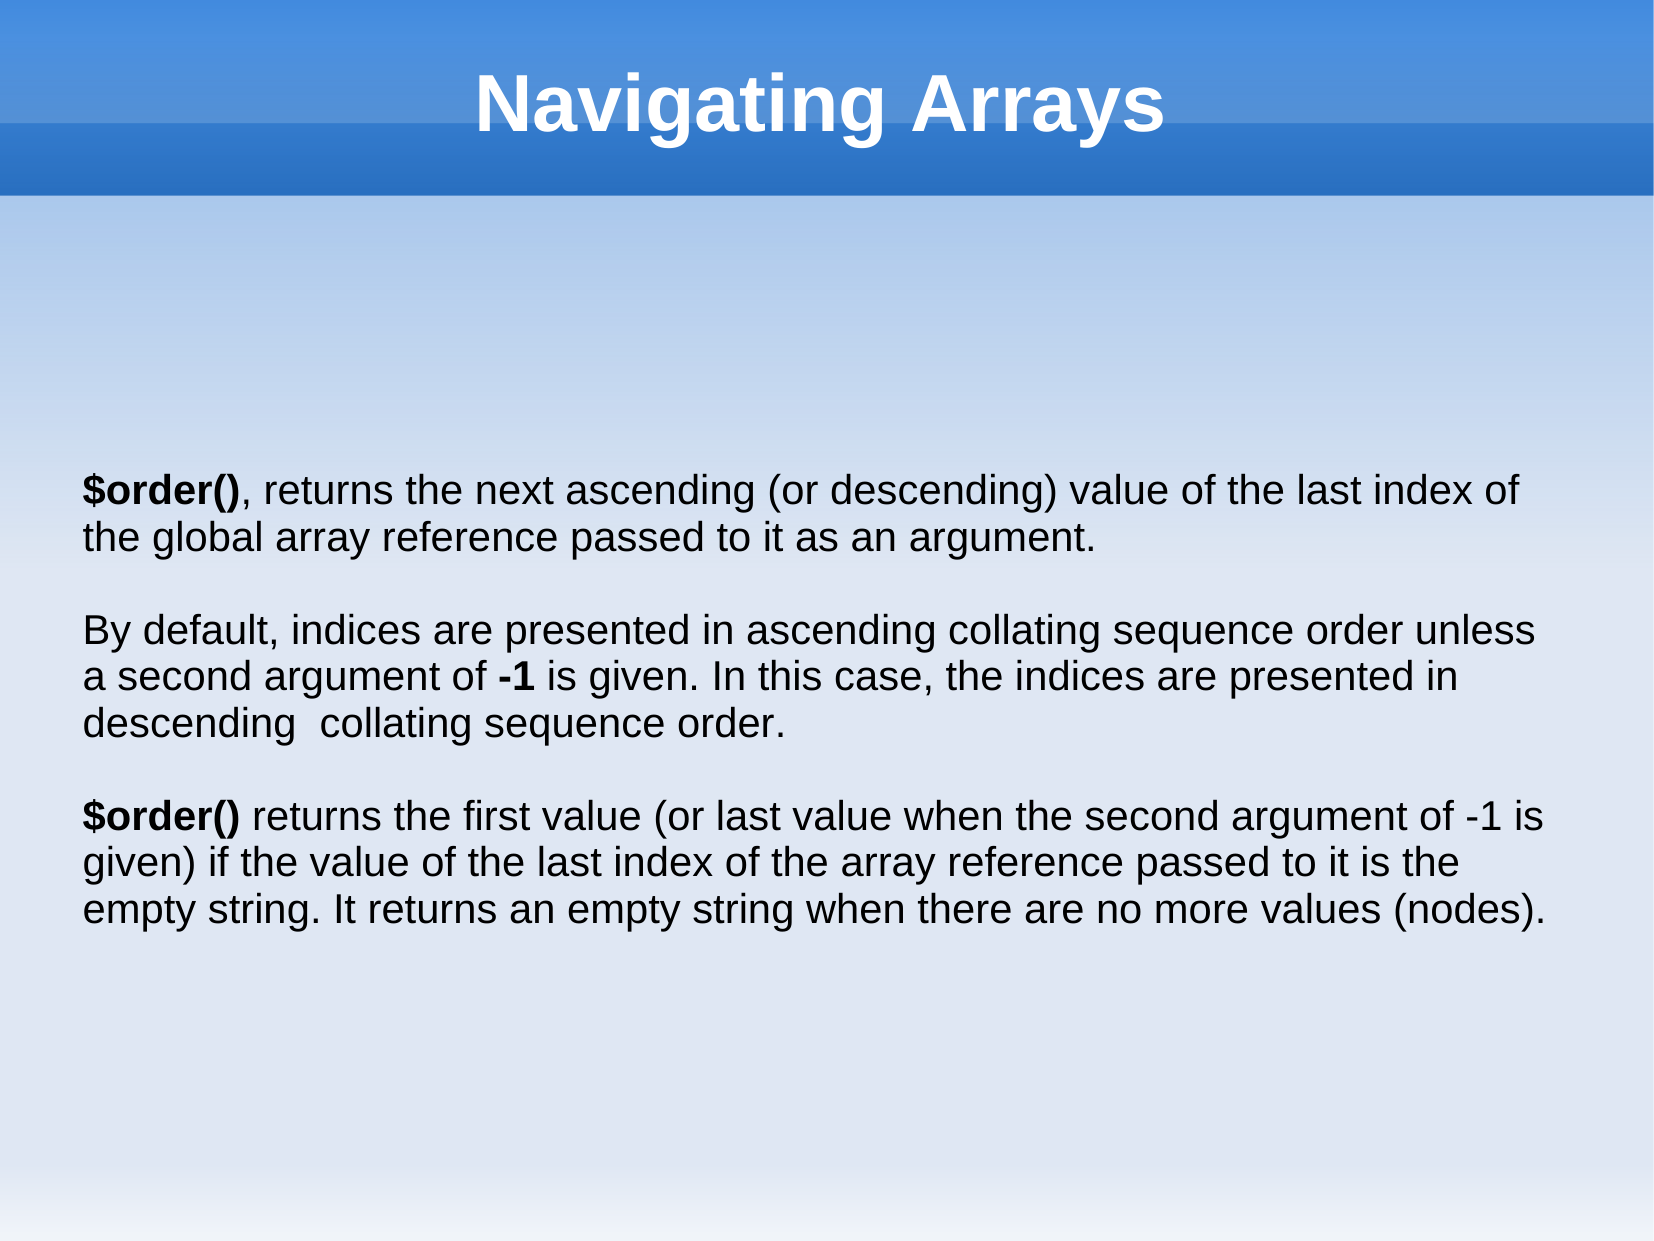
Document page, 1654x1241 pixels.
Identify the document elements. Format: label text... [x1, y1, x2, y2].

picture [0, 0, 1654, 1241]
subtitle $order(), returns the next ascending (or descending) value of the last index of the global array reference passed to it as an argument. By default, indices are presented in ascending collating sequence order unless a second argument of -1 is given. In this case, the indices are presented in descending collating sequence order. $order() returns the first value (or last value when the second argument of -1 is given) if the value of the last index of the array reference passed to it is the empty string. It returns an empty string when there are no more values (nodes). [82, 290, 1571, 1109]
title Navigating Arrays [76, 0, 1565, 208]
